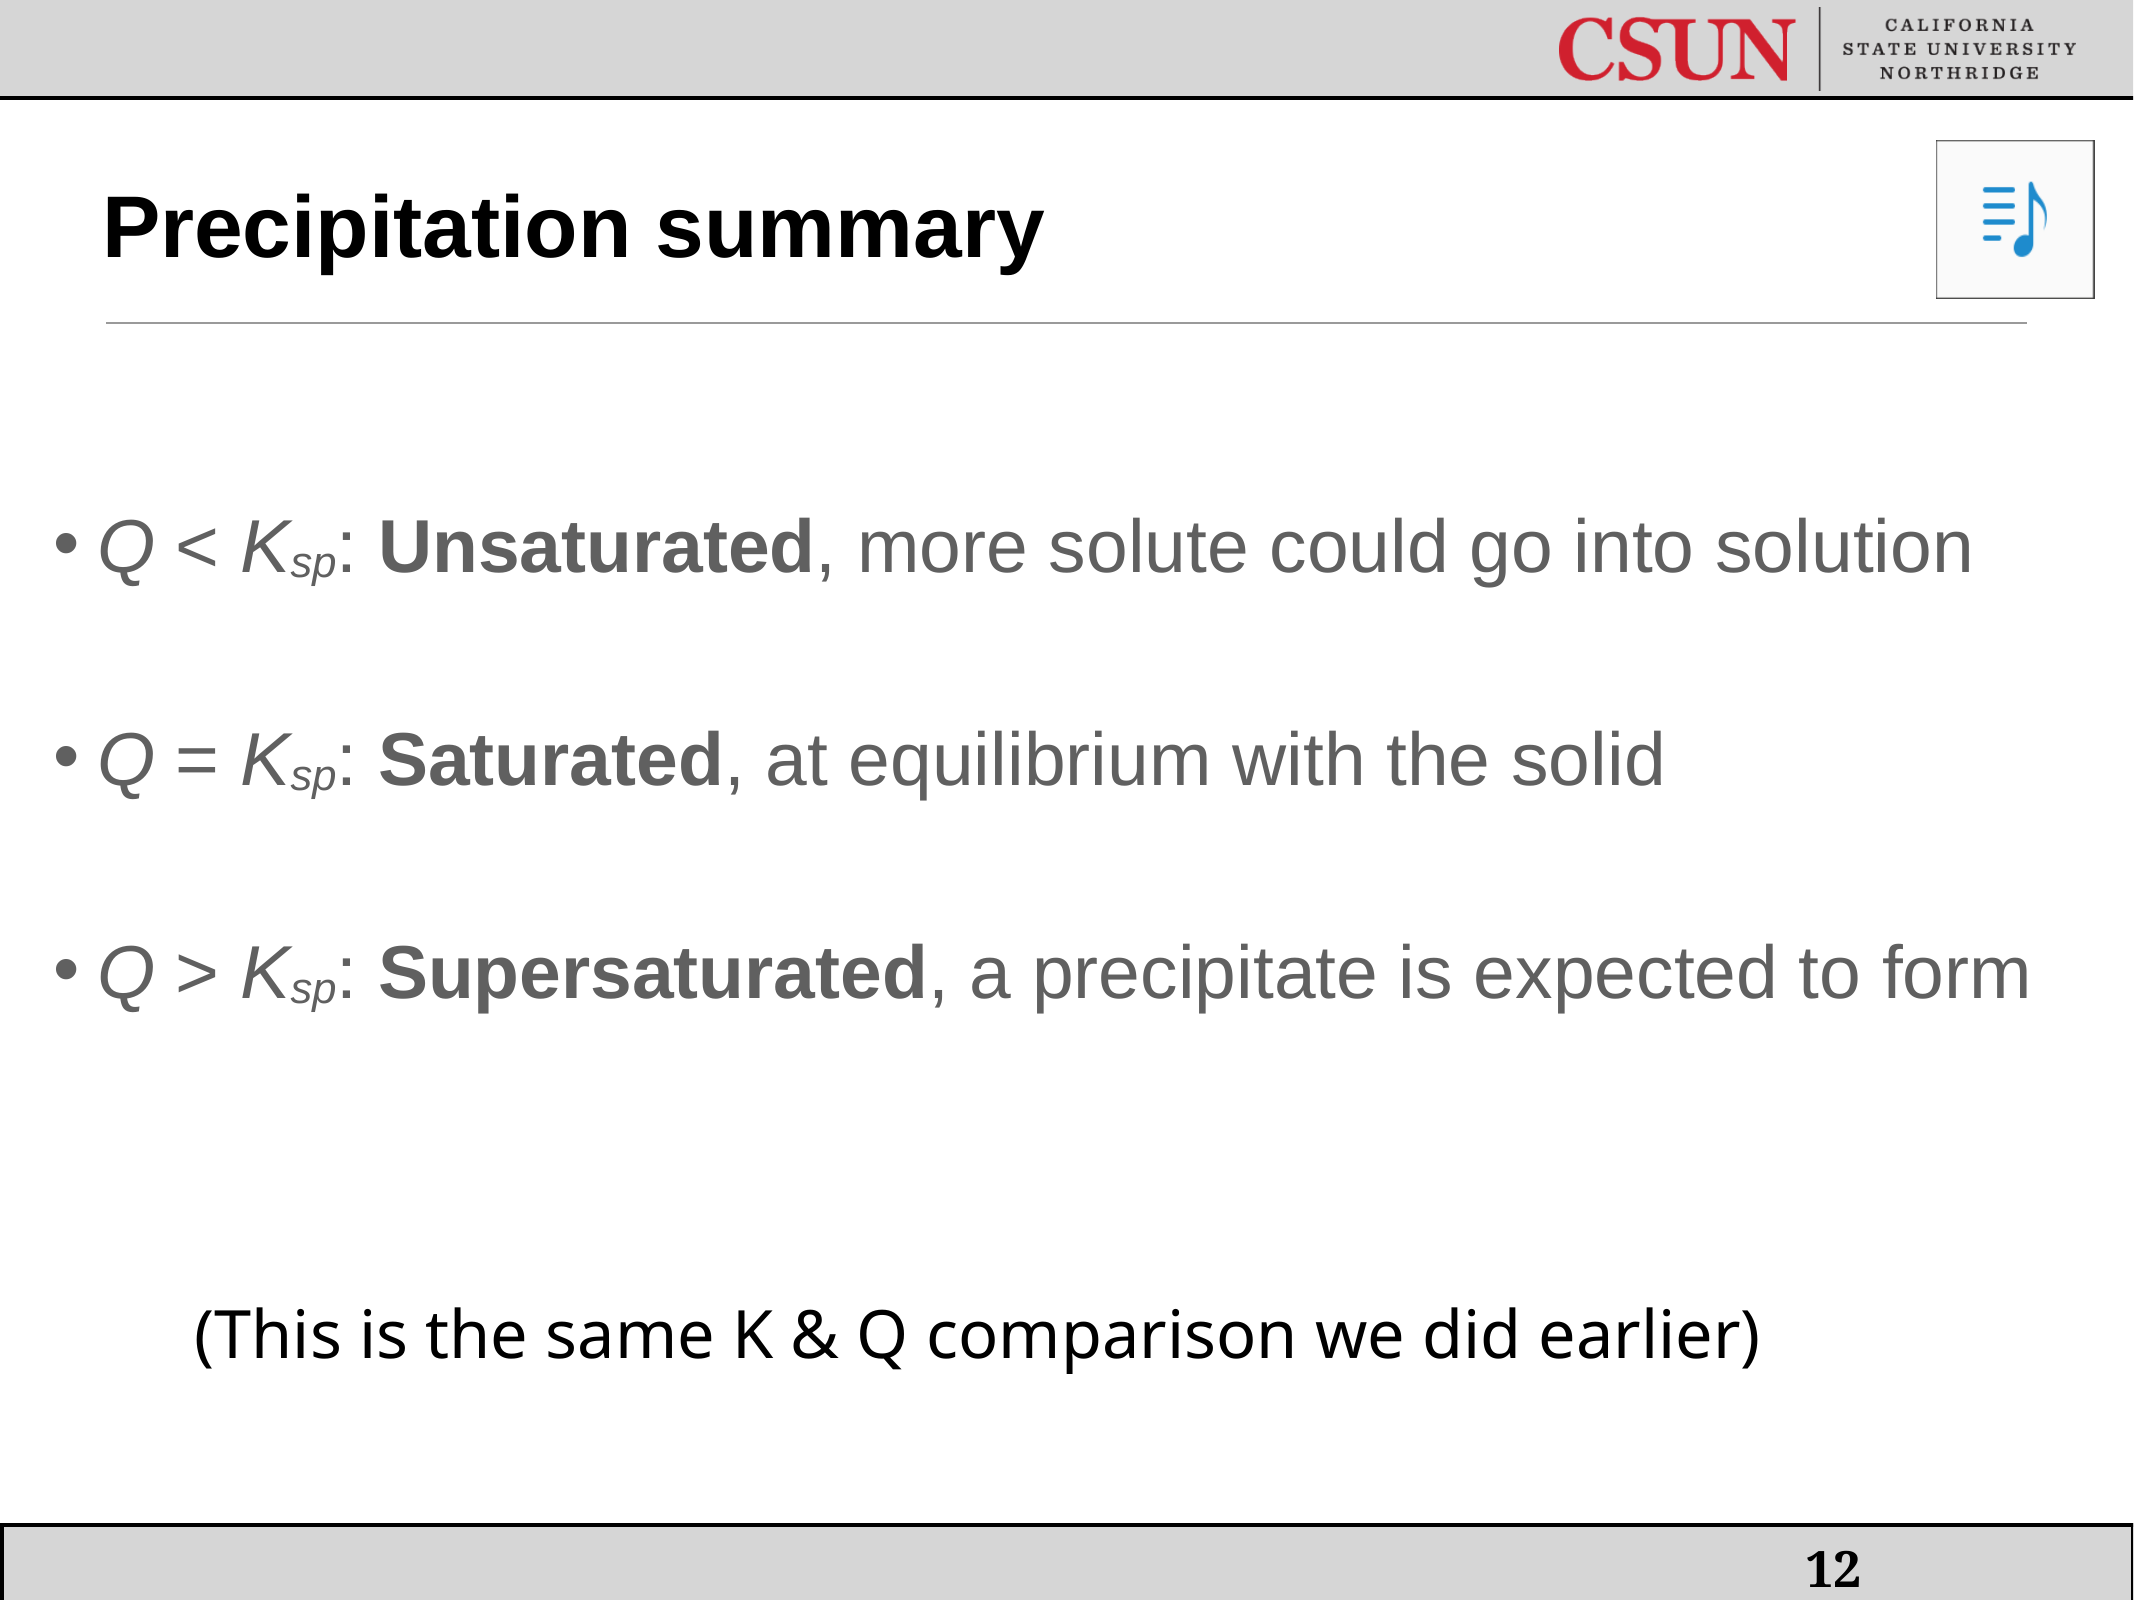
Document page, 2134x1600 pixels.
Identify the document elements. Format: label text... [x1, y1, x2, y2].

list Q < Ksp: Unsaturated, more solute could go into solution Q = Ksp: Saturated, at equilibrium with the solid Q > Ksp: Supersaturated, a precipitate is expected to form [45, 382, 2086, 1460]
picture [1559, 7, 2076, 91]
text_box [1935, 139, 2096, 301]
text_box (This is the same K & Q comparison we did earlier) [180, 1284, 2041, 1460]
title Precipitation summary [93, 104, 2040, 284]
